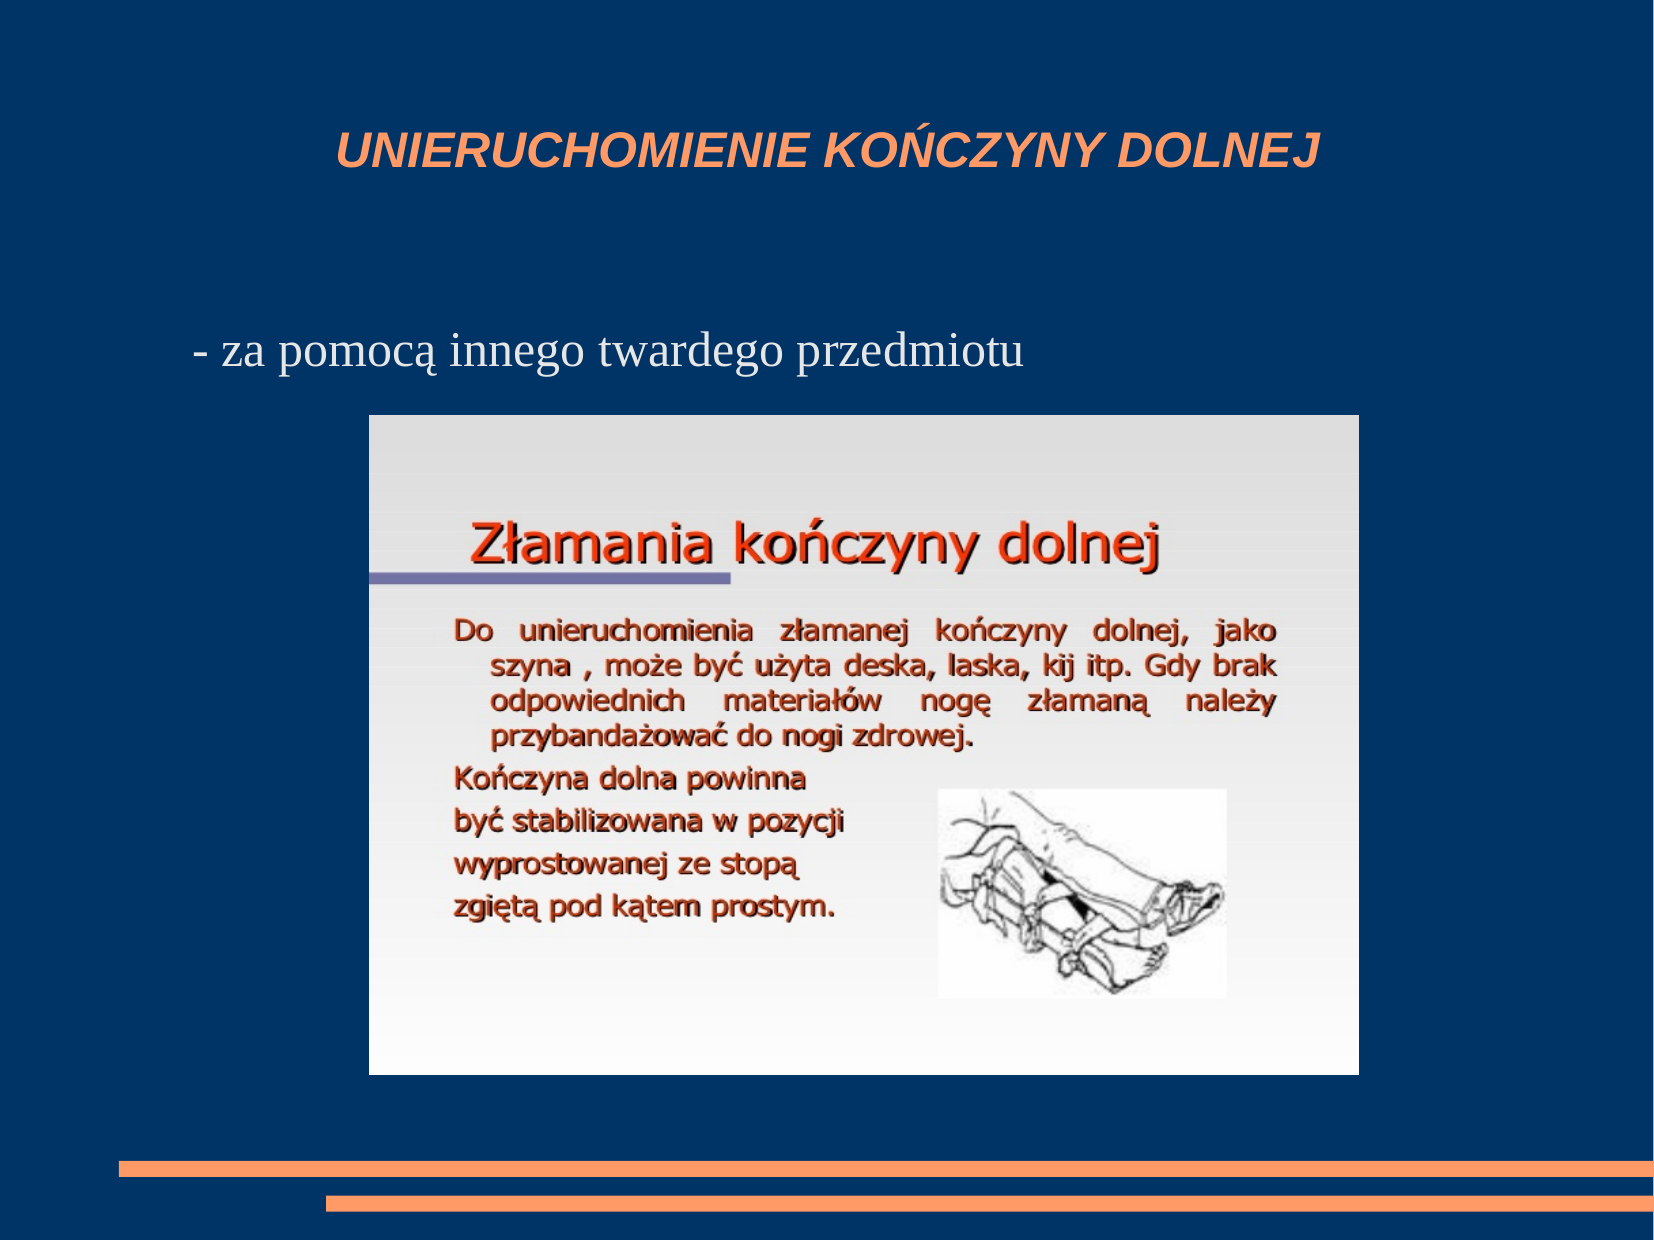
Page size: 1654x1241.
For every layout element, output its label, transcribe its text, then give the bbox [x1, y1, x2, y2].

title UNIERUCHOMIENIE KOŃCZYNY DOLNEJ [121, 46, 1534, 254]
picture [369, 415, 1359, 1075]
list - za pomocą innego twardego przedmiotu [121, 322, 1561, 1132]
